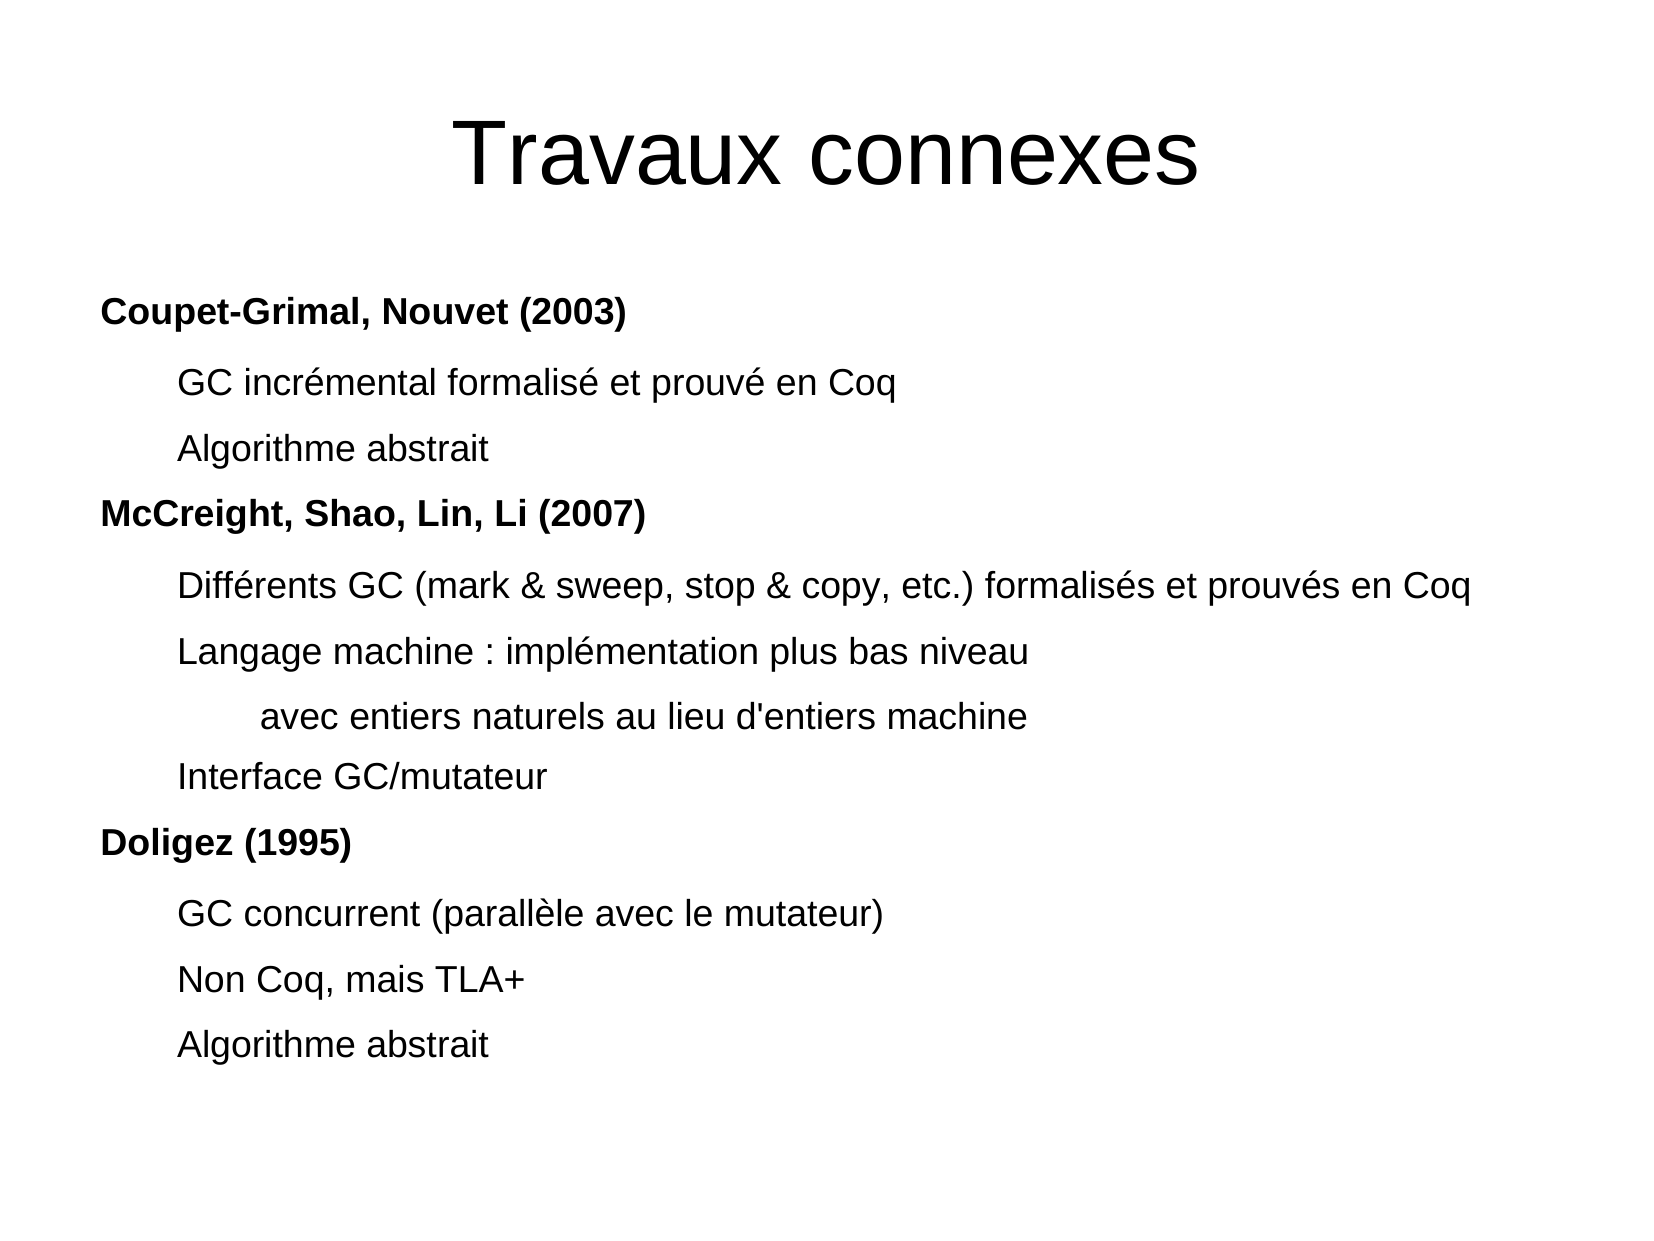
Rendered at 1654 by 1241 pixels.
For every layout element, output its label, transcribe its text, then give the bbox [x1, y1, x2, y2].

title Travaux connexes [82, 56, 1571, 250]
list Coupet-Grimal, Nouvet (2003) GC incrémental formalisé et prouvé en Coq Algorithme abstrait McCreight, Shao, Lin, Li (2007) Différents GC (mark & sweep, stop & copy, etc.) formalisés et prouvés en Coq Langage machine : implémentation plus bas niveau avec entiers naturels au lieu d'entiers machine Interface GC/mutateur Doligez (1995) GC concurrent (parallèle avec le mutateur) Non Coq, mais TLA+ Algorithme abstrait [82, 290, 1571, 1126]
